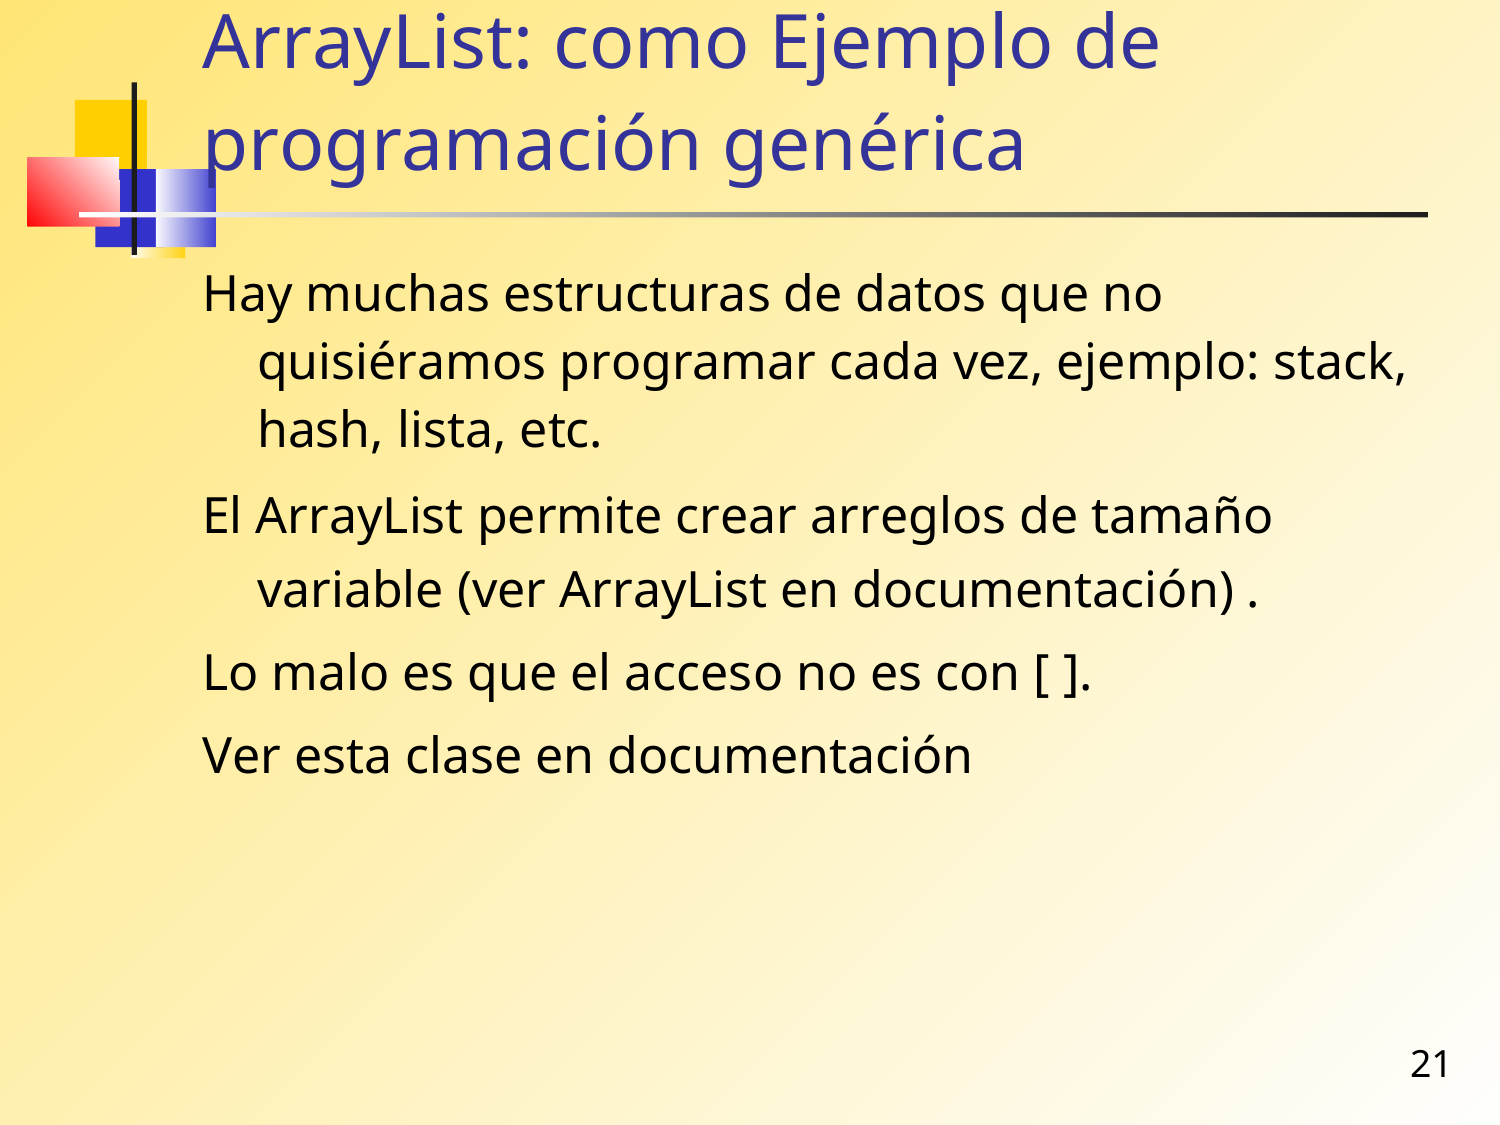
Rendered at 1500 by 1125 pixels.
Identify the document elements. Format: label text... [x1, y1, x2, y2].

title ArrayList: como Ejemplo de programación genérica [187, 1, 1466, 201]
list Hay muchas estructuras de datos que no quisiéramos programar cada vez, ejemplo: stack, hash, lista, etc. El ArrayList permite crear arreglos de tamaño variable (ver ArrayList en documentación) . Lo malo es que el acceso no es con [ ]. Ver esta clase en documentación [187, 249, 1463, 1013]
